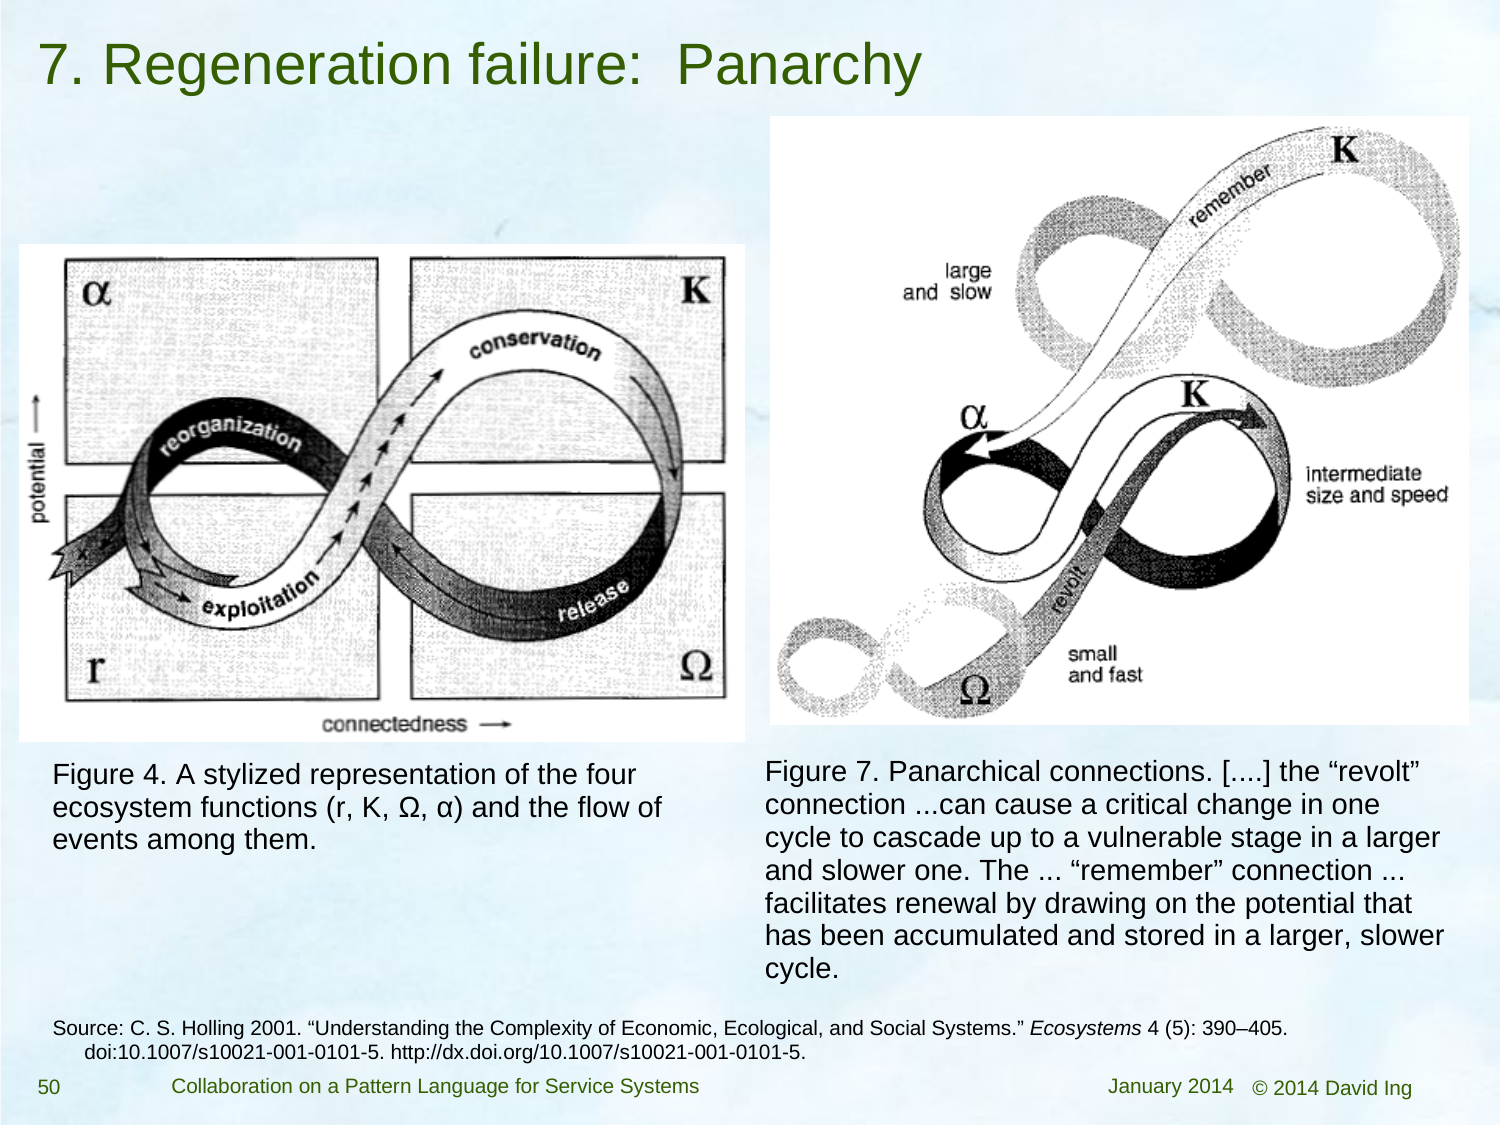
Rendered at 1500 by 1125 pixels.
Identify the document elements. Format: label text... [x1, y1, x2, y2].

title 7. Regeneration failure: Panarchy [37, 37, 1463, 152]
text_box Figure 4. A stylized representation of the four ecosystem functions (r, K, Ω, α) and the flow of events among them. [37, 750, 713, 864]
text_box Figure 7. Panarchical connections. [....] the “revolt” connection ...can cause a critical change in one cycle to cascade up to a vulnerable stage in a larger and slower one. The ... “remember” connection ... facilitates renewal by drawing on the potential that has been accumulated and stored in a larger, slower cycle. [750, 748, 1463, 993]
text_box Source: C. S. Holling 2001. “Understanding the Complexity of Economic, Ecological, and Social Systems.” Ecosystems 4 (5): 390–405. doi:10.1007/s10021-001-0101-5. http://dx.doi.org/10.1007/s10021-001-0101-5. - [37, 1006, 1435, 1074]
picture [0, 0, 1500, 1125]
